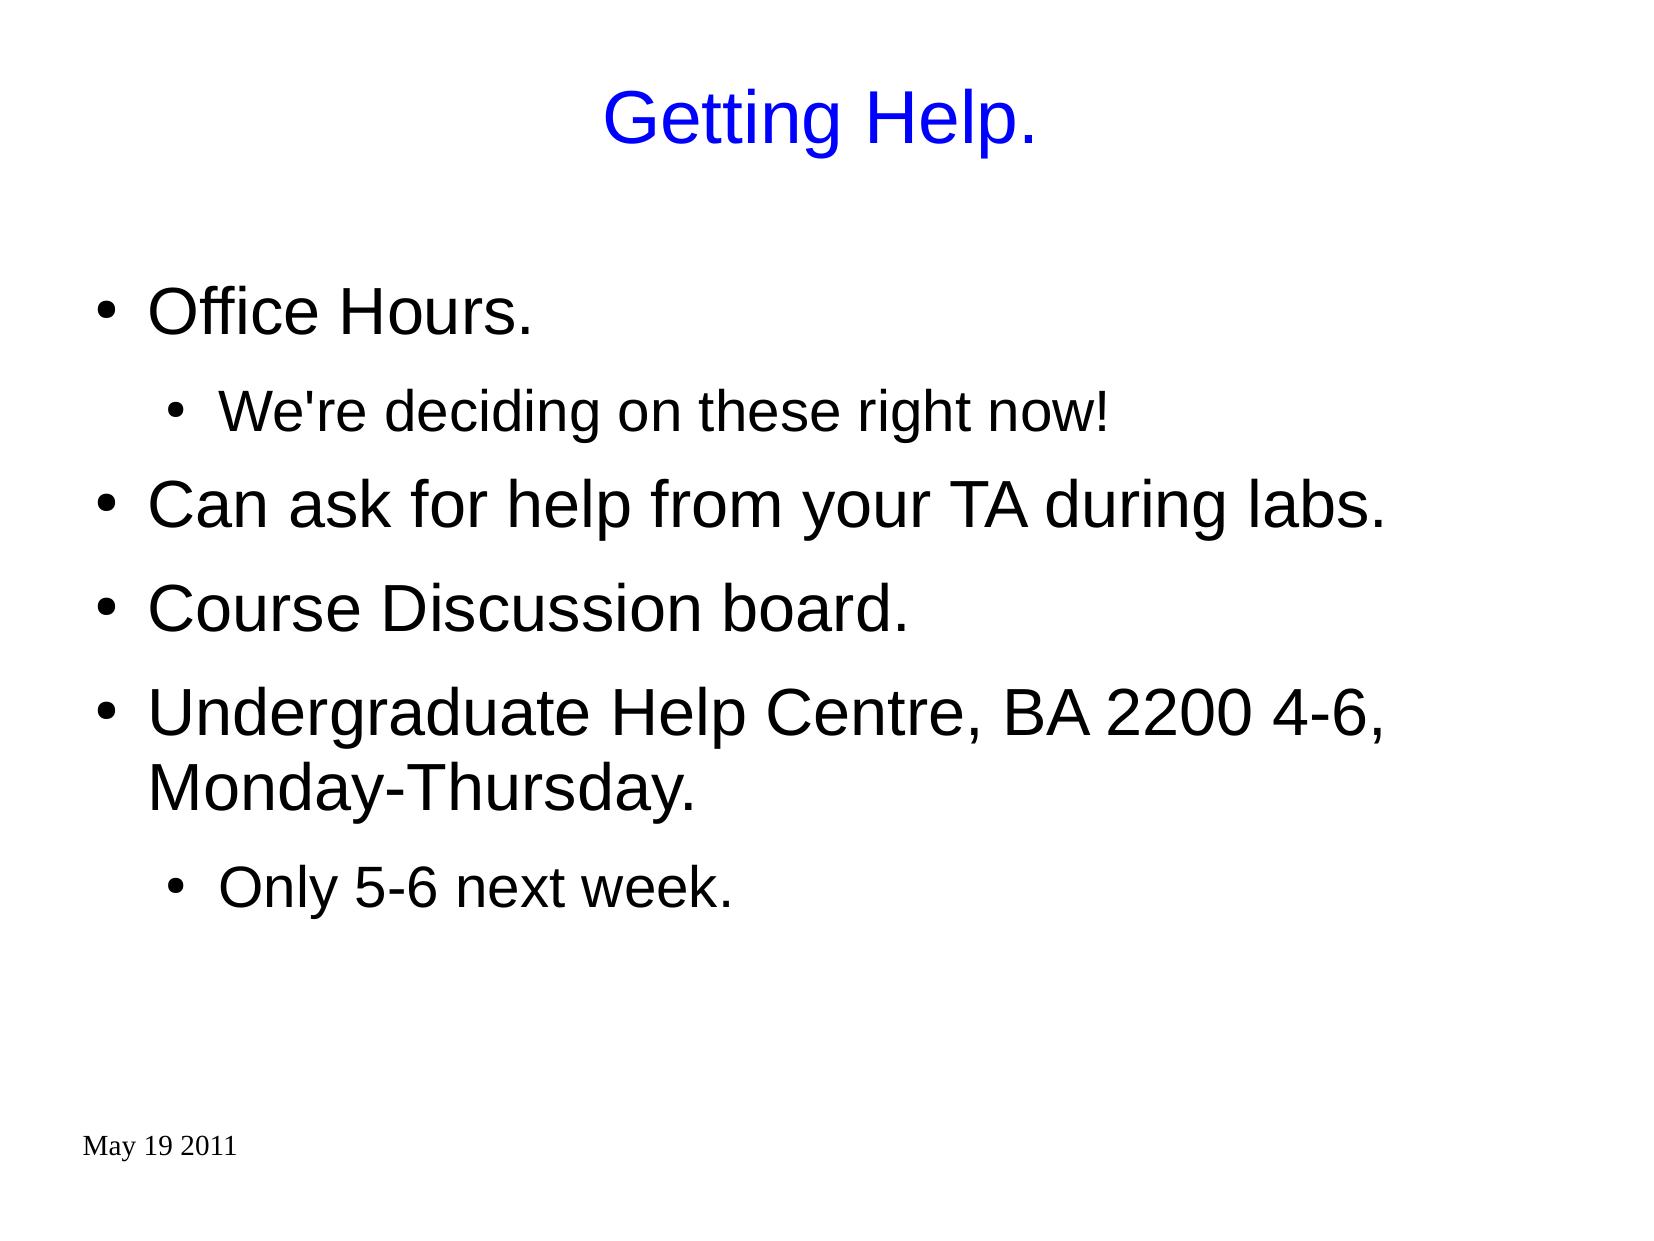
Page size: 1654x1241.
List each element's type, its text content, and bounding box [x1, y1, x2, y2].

list Office Hours. We're deciding on these right now! Can ask for help from your TA during labs. Course Discussion board. Undergraduate Help Centre, BA 2200 4-6, Monday-Thursday. Only 5-6 next week. [76, 274, 1565, 1093]
title Getting Help. [76, 58, 1565, 178]
